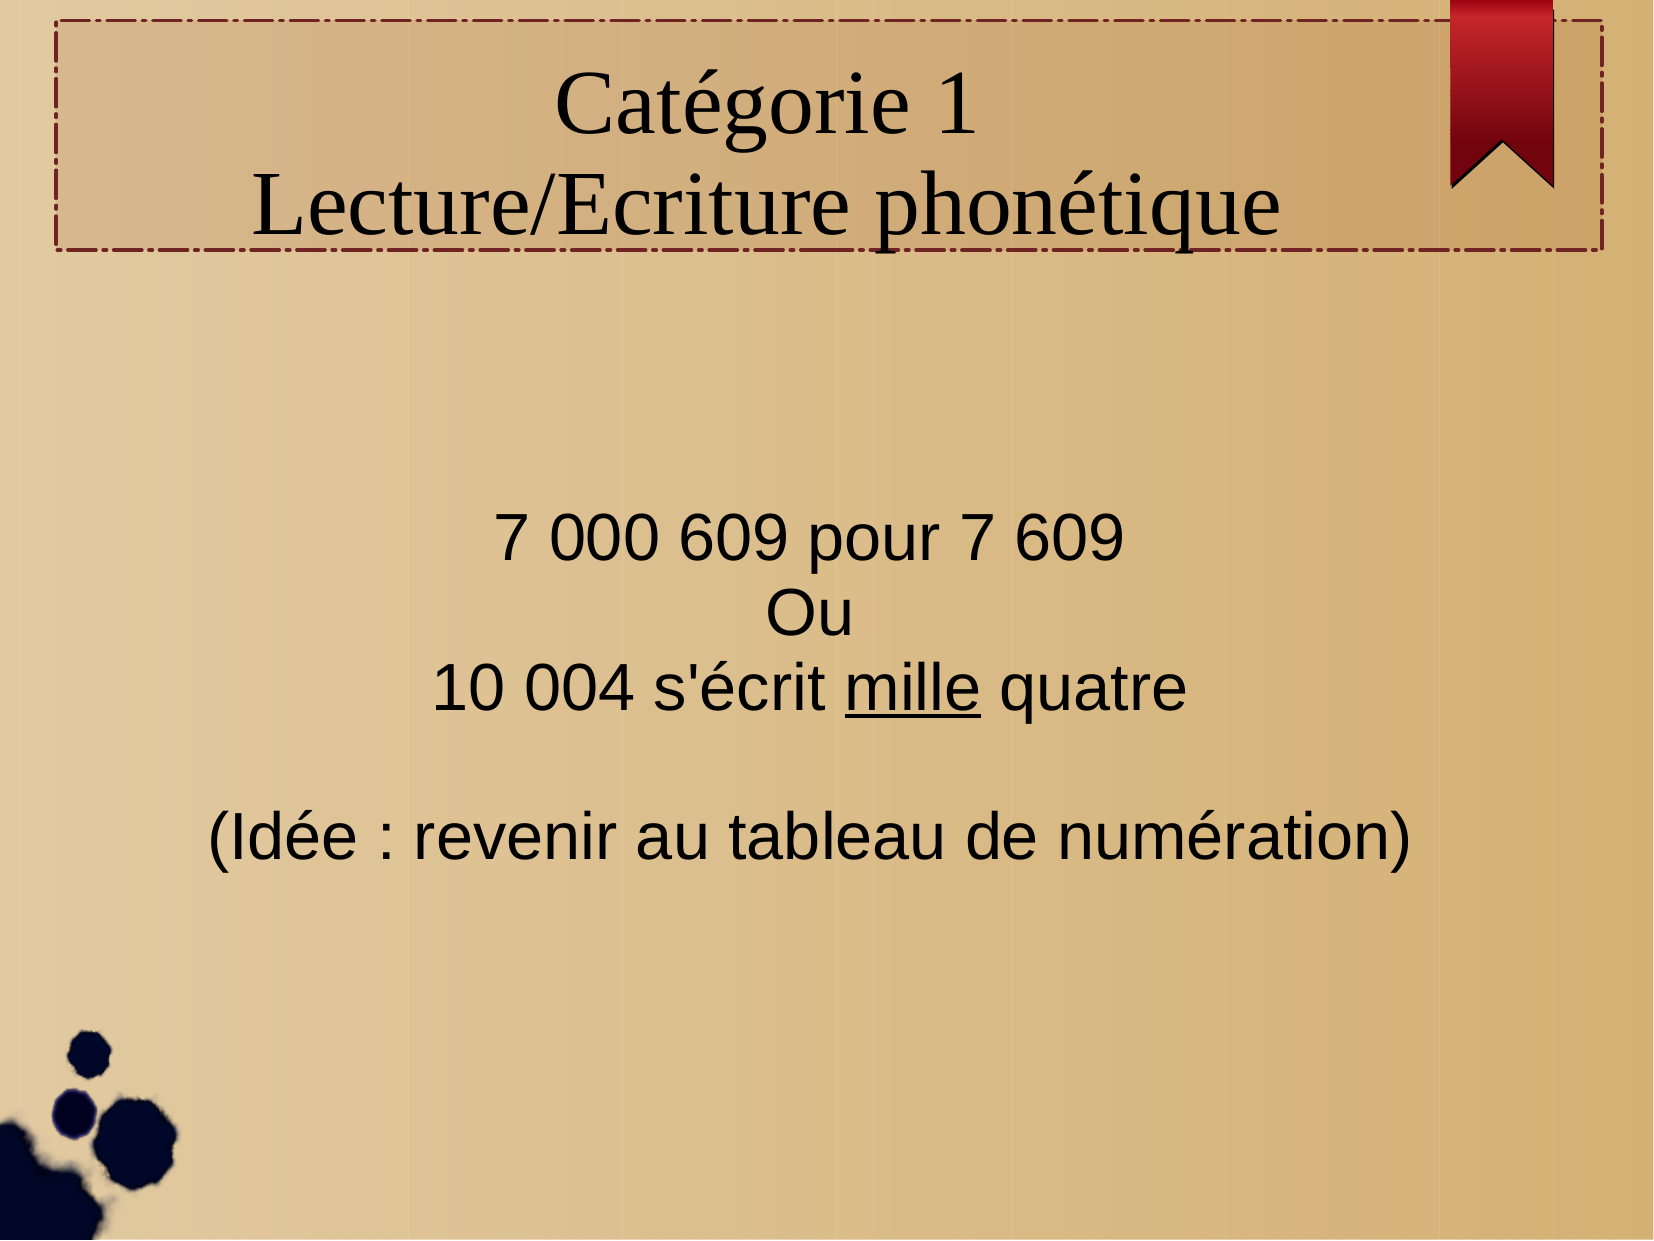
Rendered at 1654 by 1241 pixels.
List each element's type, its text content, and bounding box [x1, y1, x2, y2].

title Catégorie 1 Lecture/Ecriture phonétique [82, 49, 1453, 257]
subtitle 7 000 609 pour 7 609 Ou 10 004 s'écrit mille quatre (Idée : revenir au tableau de numération) [82, 290, 1538, 1010]
